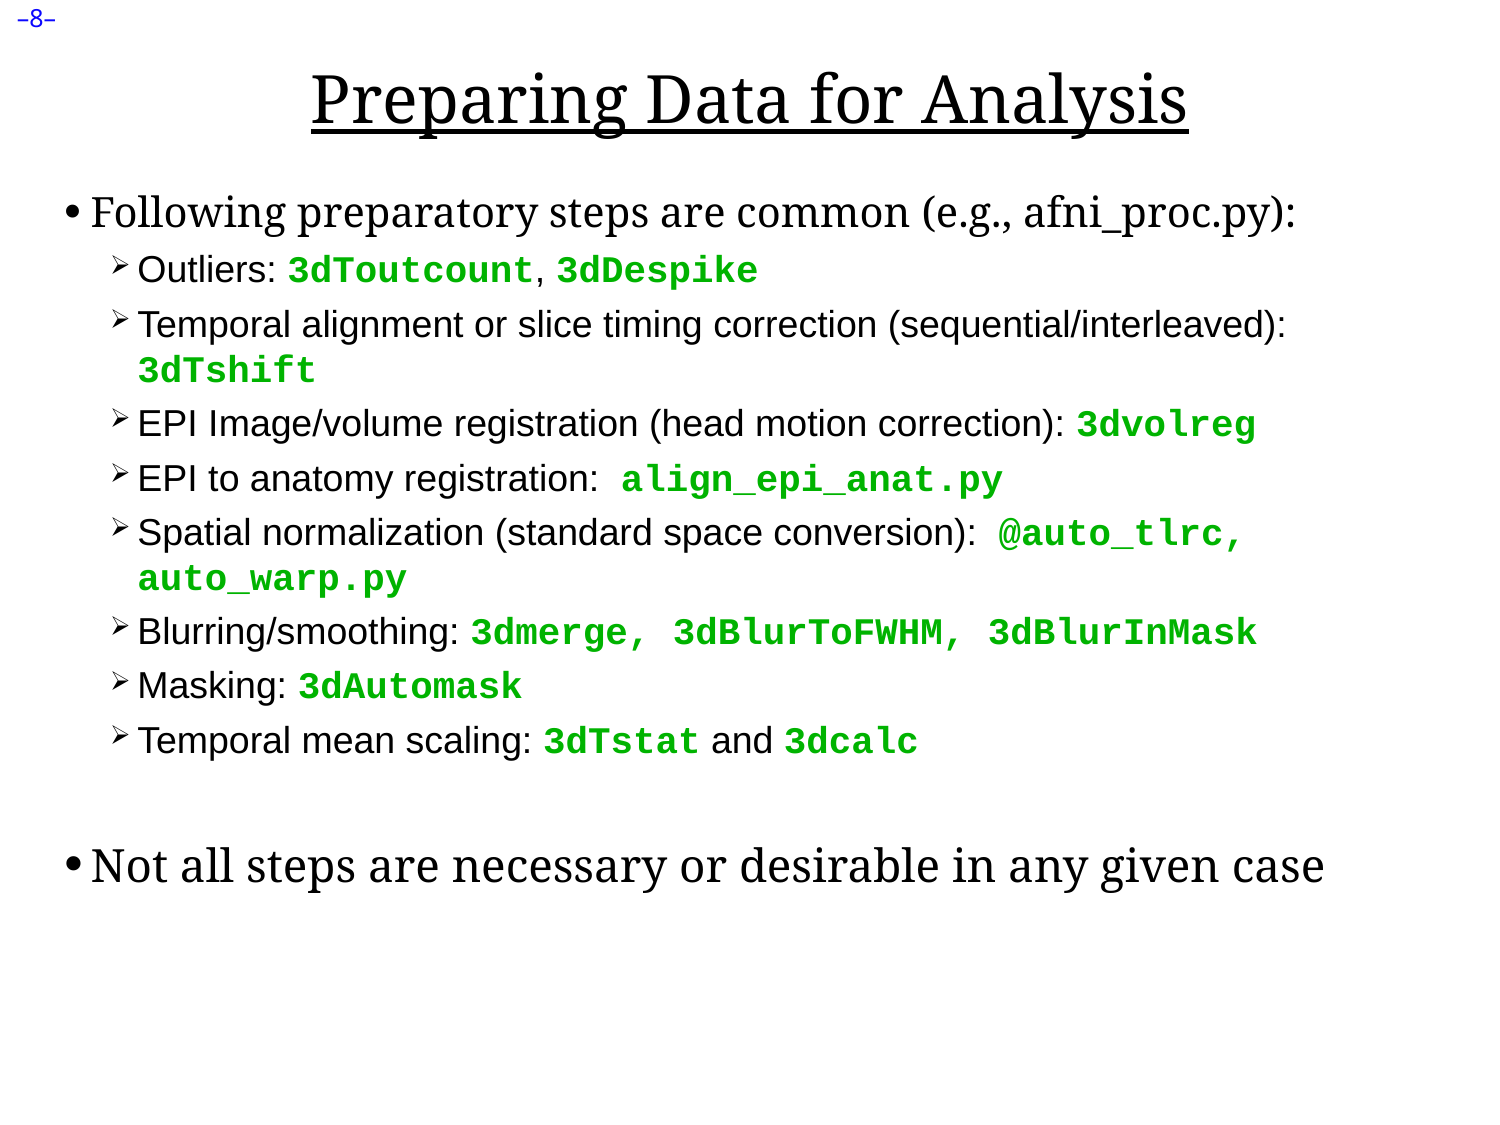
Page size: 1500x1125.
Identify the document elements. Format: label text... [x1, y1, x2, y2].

title Preparing Data for Analysis [112, 34, 1388, 160]
list Following preparatory steps are common (e.g., afni_proc.py): Outliers: 3dToutcount, 3dDespike Temporal alignment or slice timing correction (sequential/interleaved): 3dTshift EPI Image/volume registration (head motion correction): 3dvolreg EPI to anatomy registration: align_epi_anat.py Spatial normalization (standard space conversion): @auto_tlrc, auto_warp.py Blurring/smoothing: 3dmerge, 3dBlurToFWHM, 3dBlurInMask Masking: 3dAutomask Temporal mean scaling: 3dTstat and 3dcalc Not all steps are necessary or desirable in any given case [48, 178, 1451, 966]
